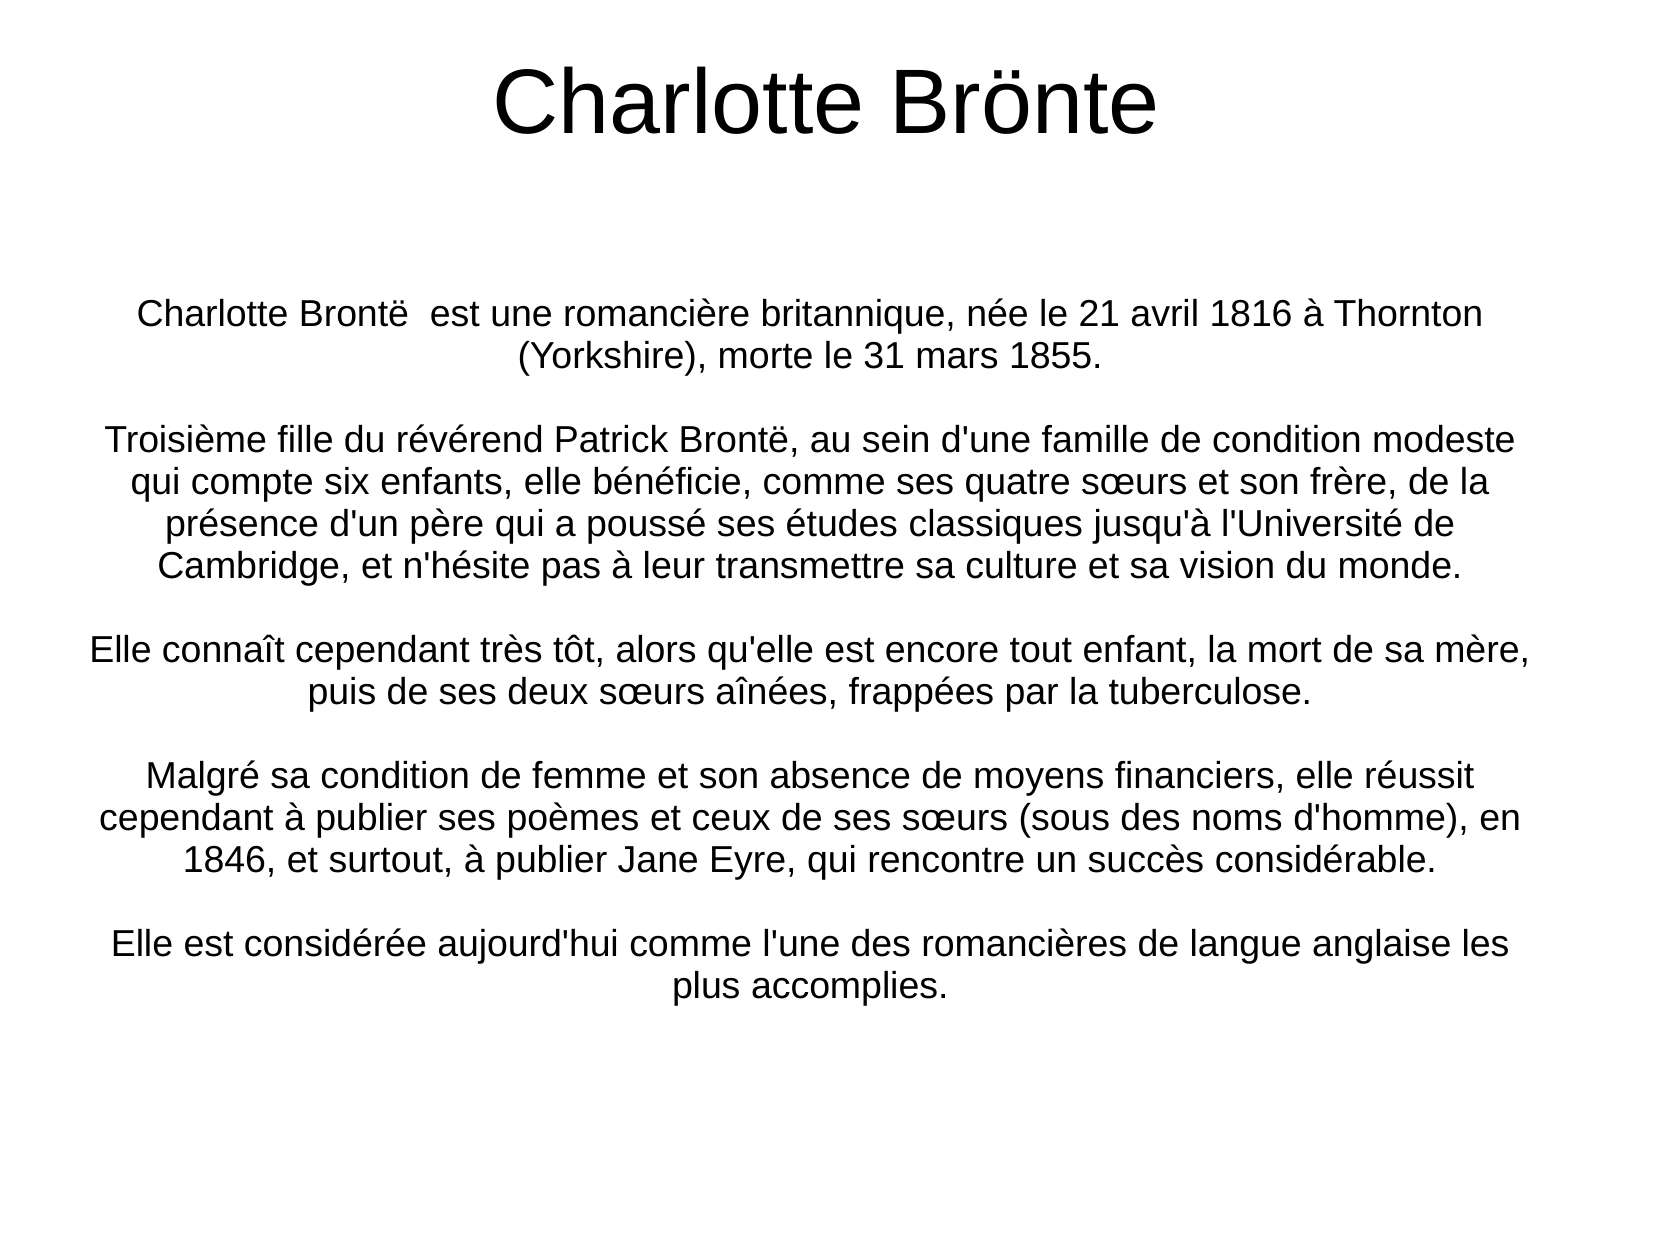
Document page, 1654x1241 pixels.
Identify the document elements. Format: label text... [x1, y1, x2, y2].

subtitle Charlotte Brontë est une romancière britannique, née le 21 avril 1816 à Thornton (Yorkshire), morte le 31 mars 1855. Troisième fille du révérend Patrick Brontë, au sein d'une famille de condition modeste qui compte six enfants, elle bénéficie, comme ses quatre sœurs et son frère, de la présence d'un père qui a poussé ses études classiques jusqu'à l'Université de Cambridge, et n'hésite pas à leur transmettre sa culture et sa vision du monde. Elle connaît cependant très tôt, alors qu'elle est encore tout enfant, la mort de sa mère, puis de ses deux sœurs aînées, frappées par la tuberculose. Malgré sa condition de femme et son absence de moyens financiers, elle réussit cependant à publier ses poèmes et ceux de ses sœurs (sous des noms d'homme), en 1846, et surtout, à publier Jane Eyre, qui rencontre un succès considérable. Elle est considérée aujourd'hui comme l'une des romancières de langue anglaise les plus accomplies. [82, 292, 1538, 1008]
title Charlotte Brönte [82, 49, 1571, 257]
